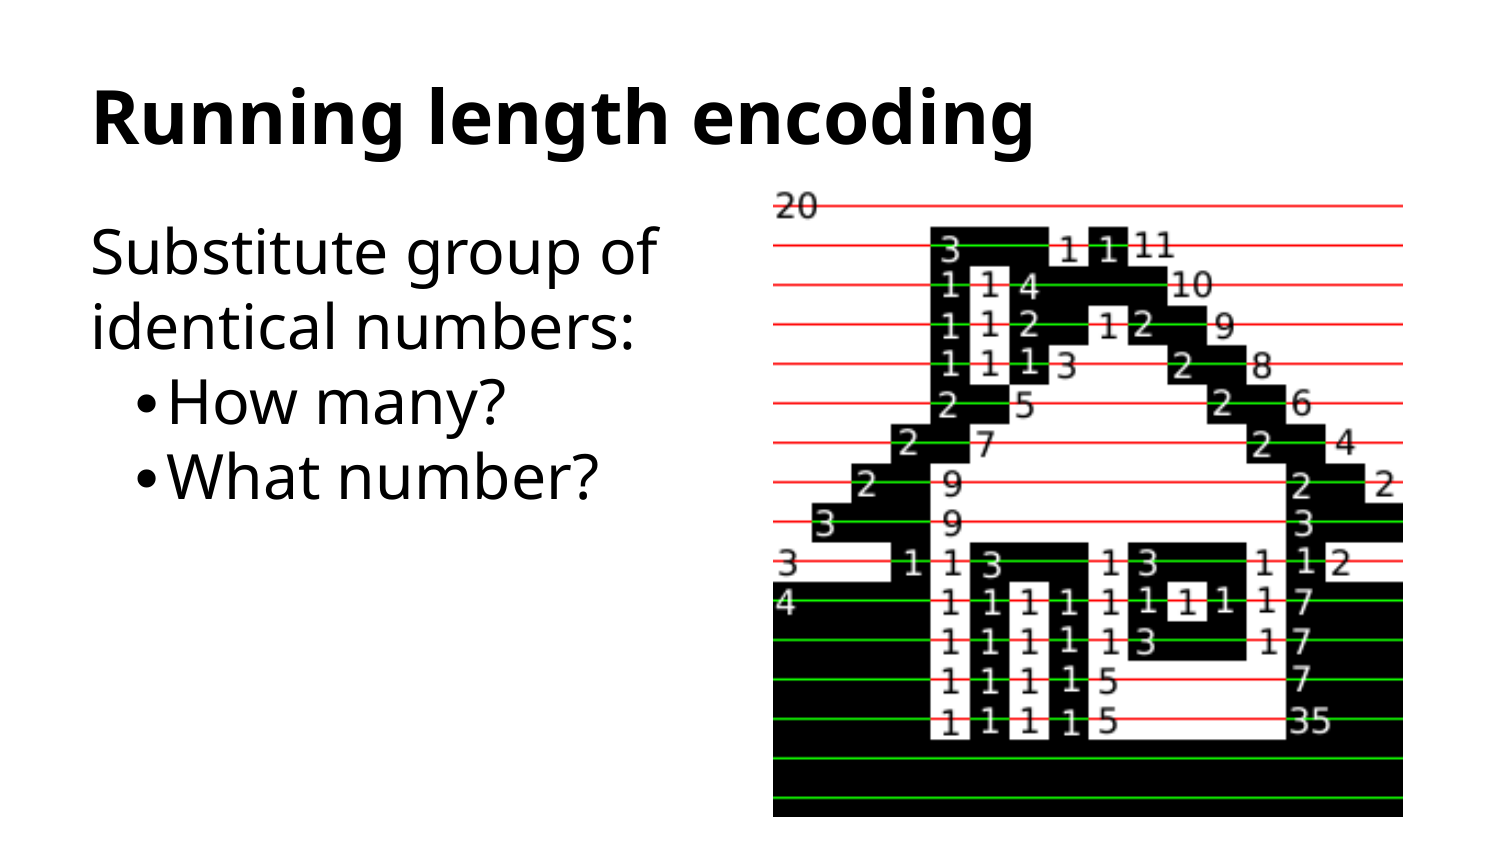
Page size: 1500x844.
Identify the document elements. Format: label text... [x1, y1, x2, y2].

title Running length encoding [75, 33, 1425, 175]
picture [773, 188, 1403, 817]
list Substitute group of identical numbers: How many? What number? [75, 196, 731, 808]
